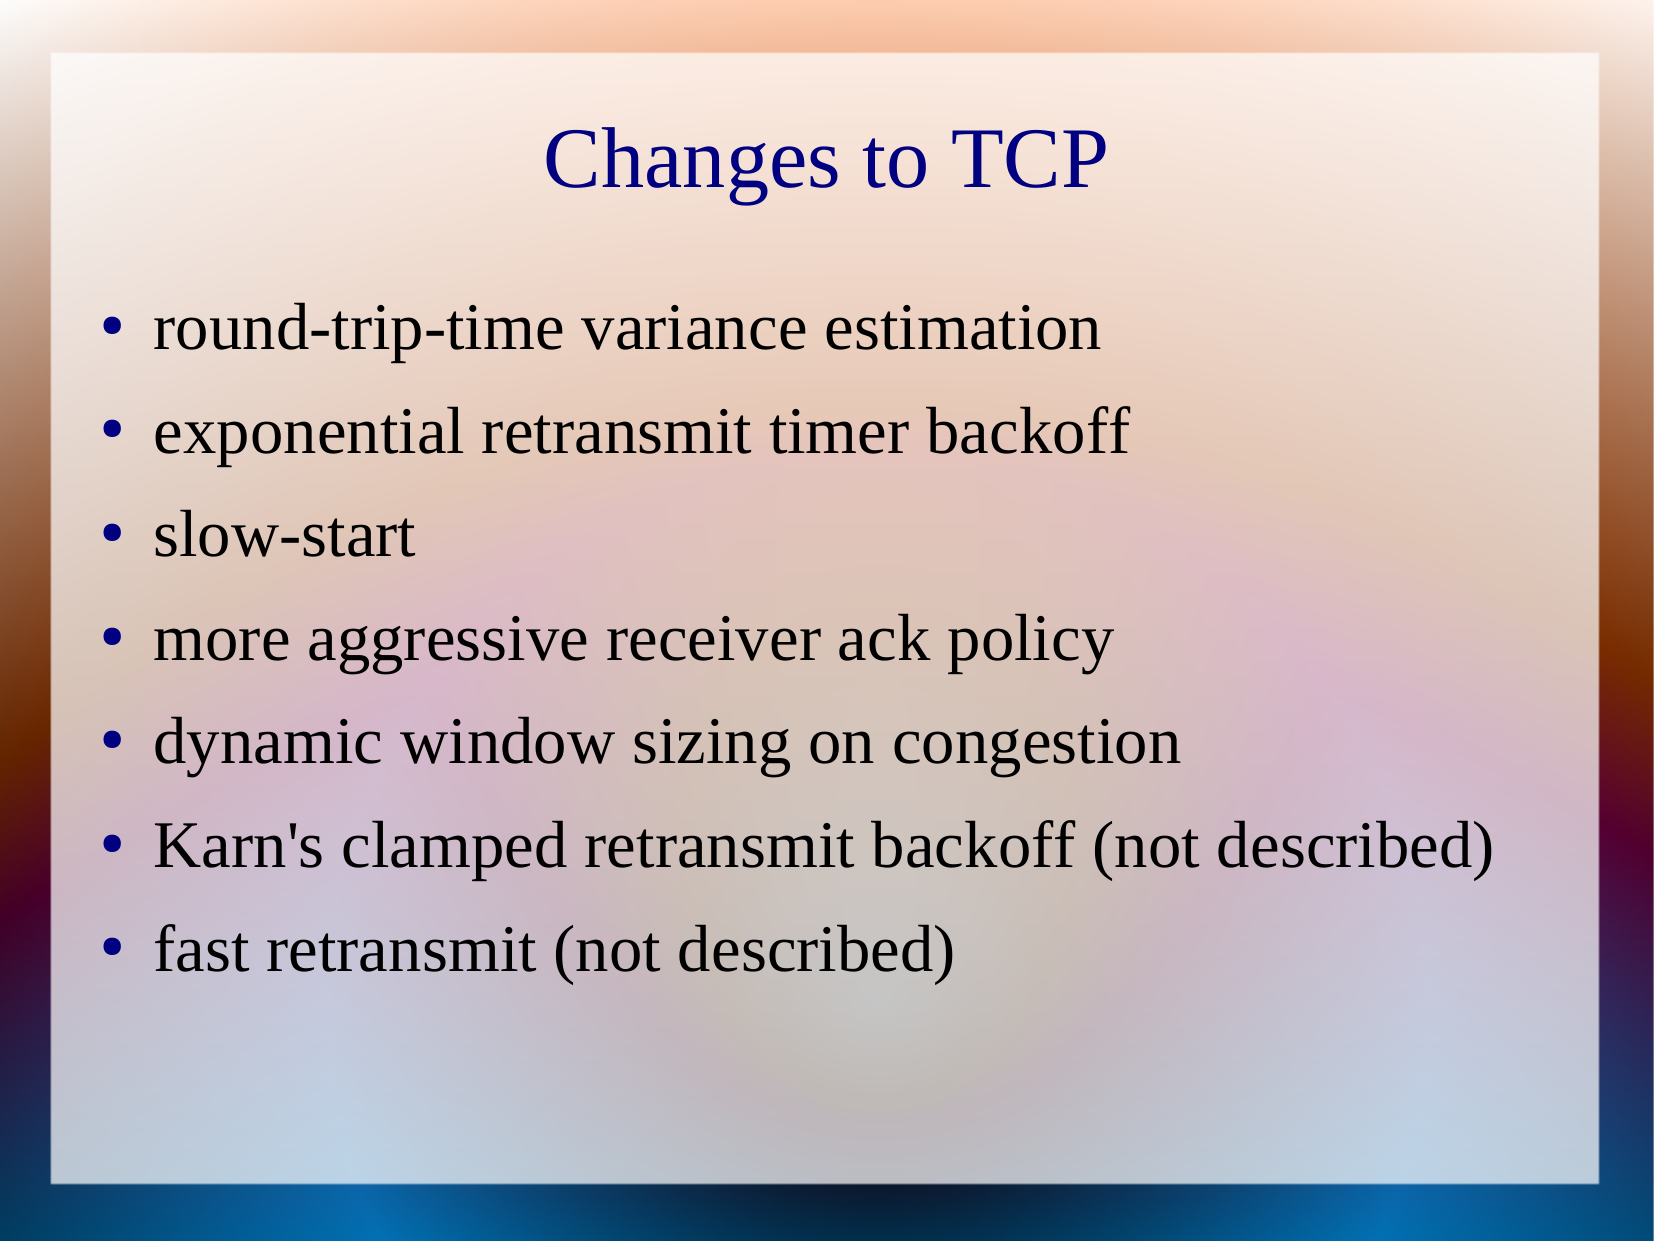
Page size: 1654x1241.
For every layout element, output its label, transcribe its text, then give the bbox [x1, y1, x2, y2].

title Changes to TCP [82, 55, 1571, 263]
picture [0, 0, 1654, 1241]
list round-trip-time variance estimation exponential retransmit timer backoff slow-start more aggressive receiver ack policy dynamic window sizing on congestion Karn's clamped retransmit backoff (not described) fast retransmit (not described) [82, 290, 1571, 1034]
